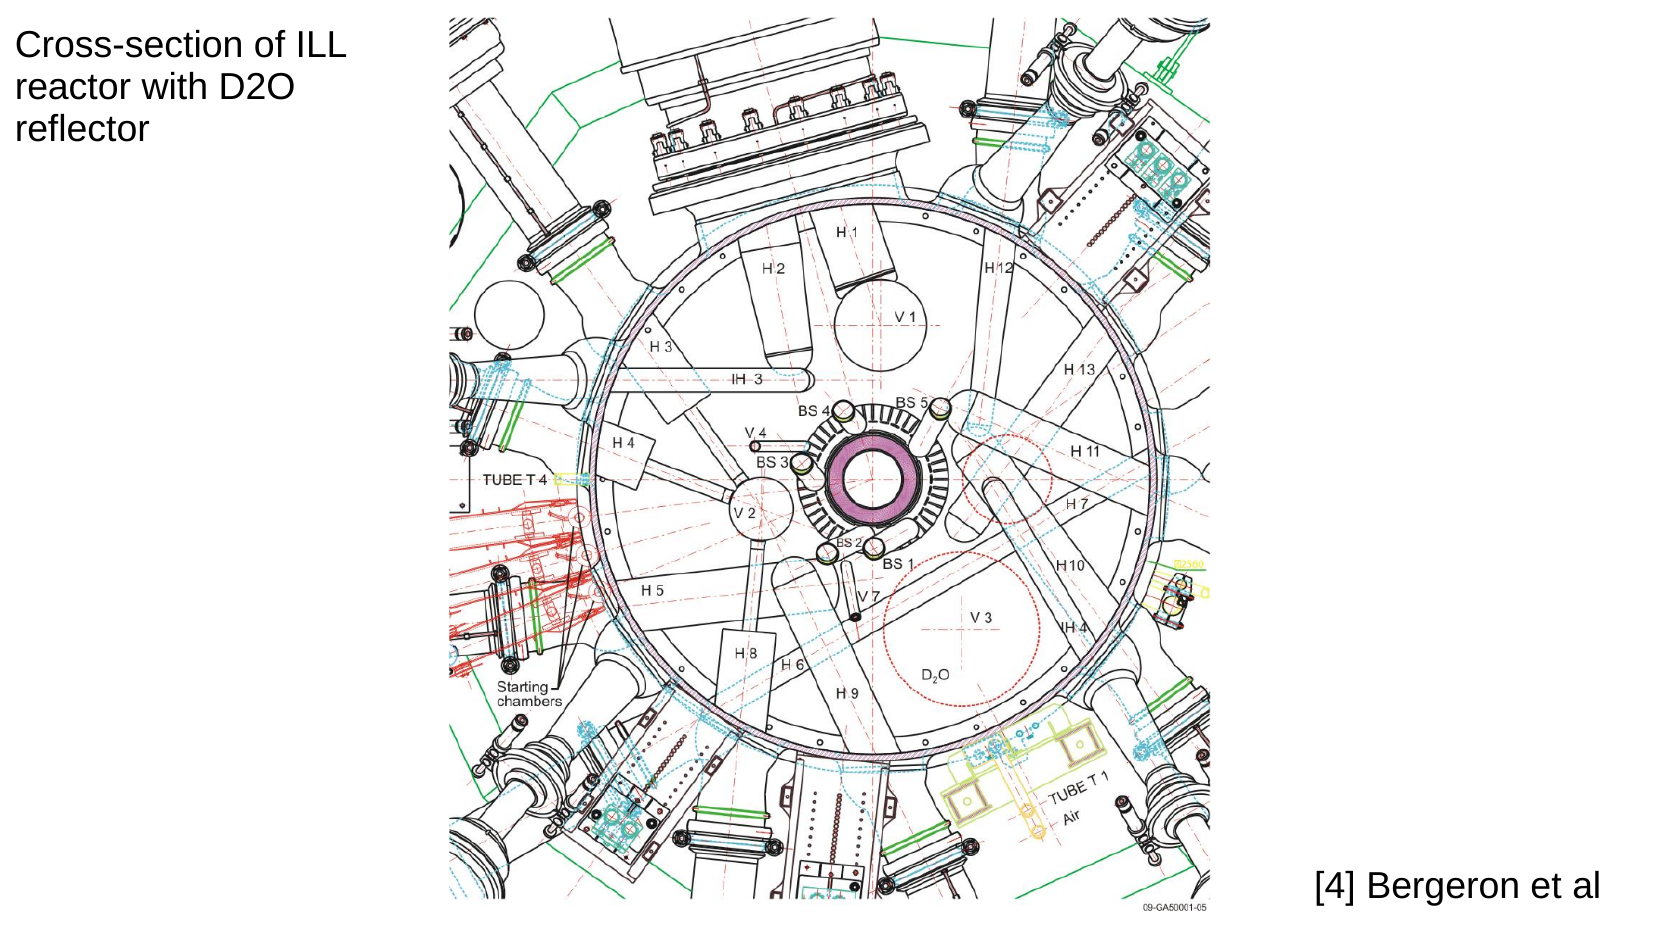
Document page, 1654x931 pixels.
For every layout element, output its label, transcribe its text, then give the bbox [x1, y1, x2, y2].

text_box Cross-section of ILL reactor with D2O reflector [0, 16, 451, 167]
picture [419, 1, 1240, 924]
text_box [4] Bergeron et al [1299, 857, 1637, 915]
